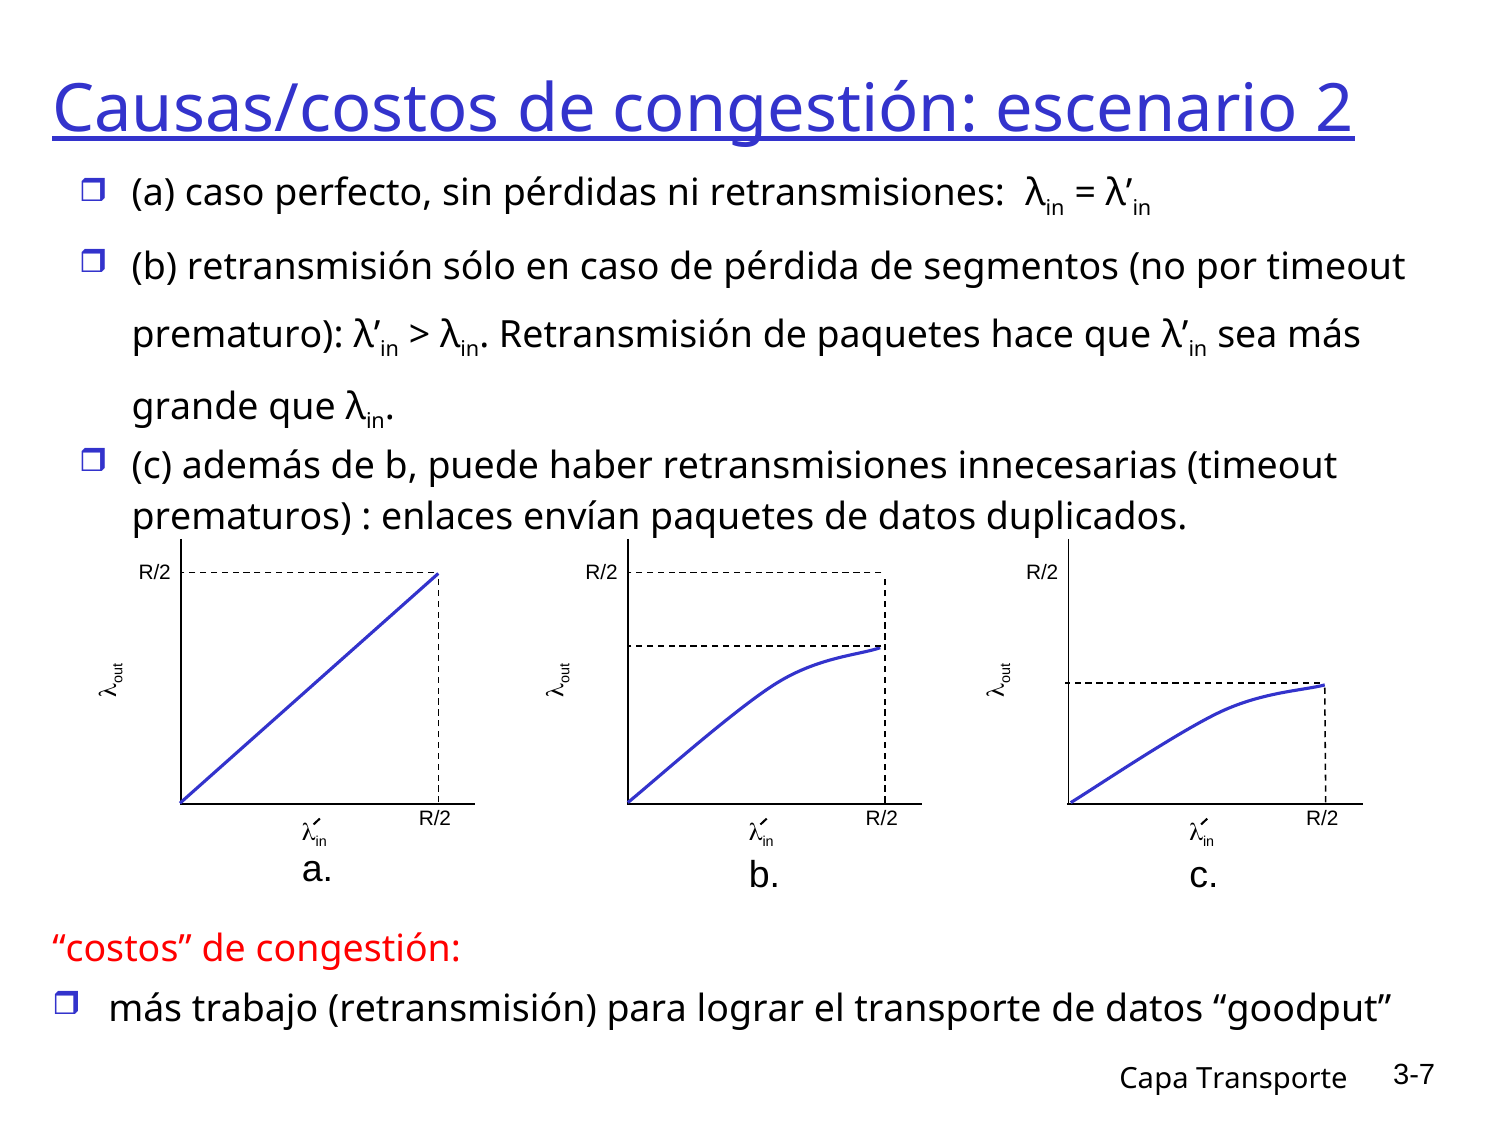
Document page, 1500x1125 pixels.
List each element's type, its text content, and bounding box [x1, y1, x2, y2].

text_box R/2 [123, 553, 186, 593]
text_box in [733, 809, 789, 858]
text_box c. [1174, 845, 1234, 904]
text_box “costos” de congestión: más trabajo (retransmisión) para lograr el transporte de datos “goodput” [37, 913, 1500, 1077]
title Causas/costos de congestión: escenario 2 [37, 15, 1500, 196]
text_box R/2 [1291, 798, 1354, 838]
text_box out [85, 598, 134, 713]
text_box R/2 [403, 798, 466, 838]
text_box in [1174, 809, 1230, 845]
text_box R/2 [850, 798, 913, 838]
text_box R/2 [570, 553, 633, 593]
text_box a. [287, 839, 349, 898]
text_box out [532, 598, 581, 712]
text_box b. [734, 845, 796, 904]
text_box in [287, 809, 342, 839]
list (a) caso perfecto, sin pérdidas ni retransmisiones: λin = λ’in (b) retransmisión sólo en caso de pérdida de segmentos (no por timeout prematuro): λ’in > λin. Retransmisión de paquetes hace que λ’in sea más grande que λin. (c) además de b, puede haber retransmisiones innecesarias (timeout prematuros) : enlaces envían paquetes de datos duplicados. [61, 157, 1489, 533]
text_box R/2 [1011, 553, 1074, 593]
text_box out [973, 598, 1021, 712]
